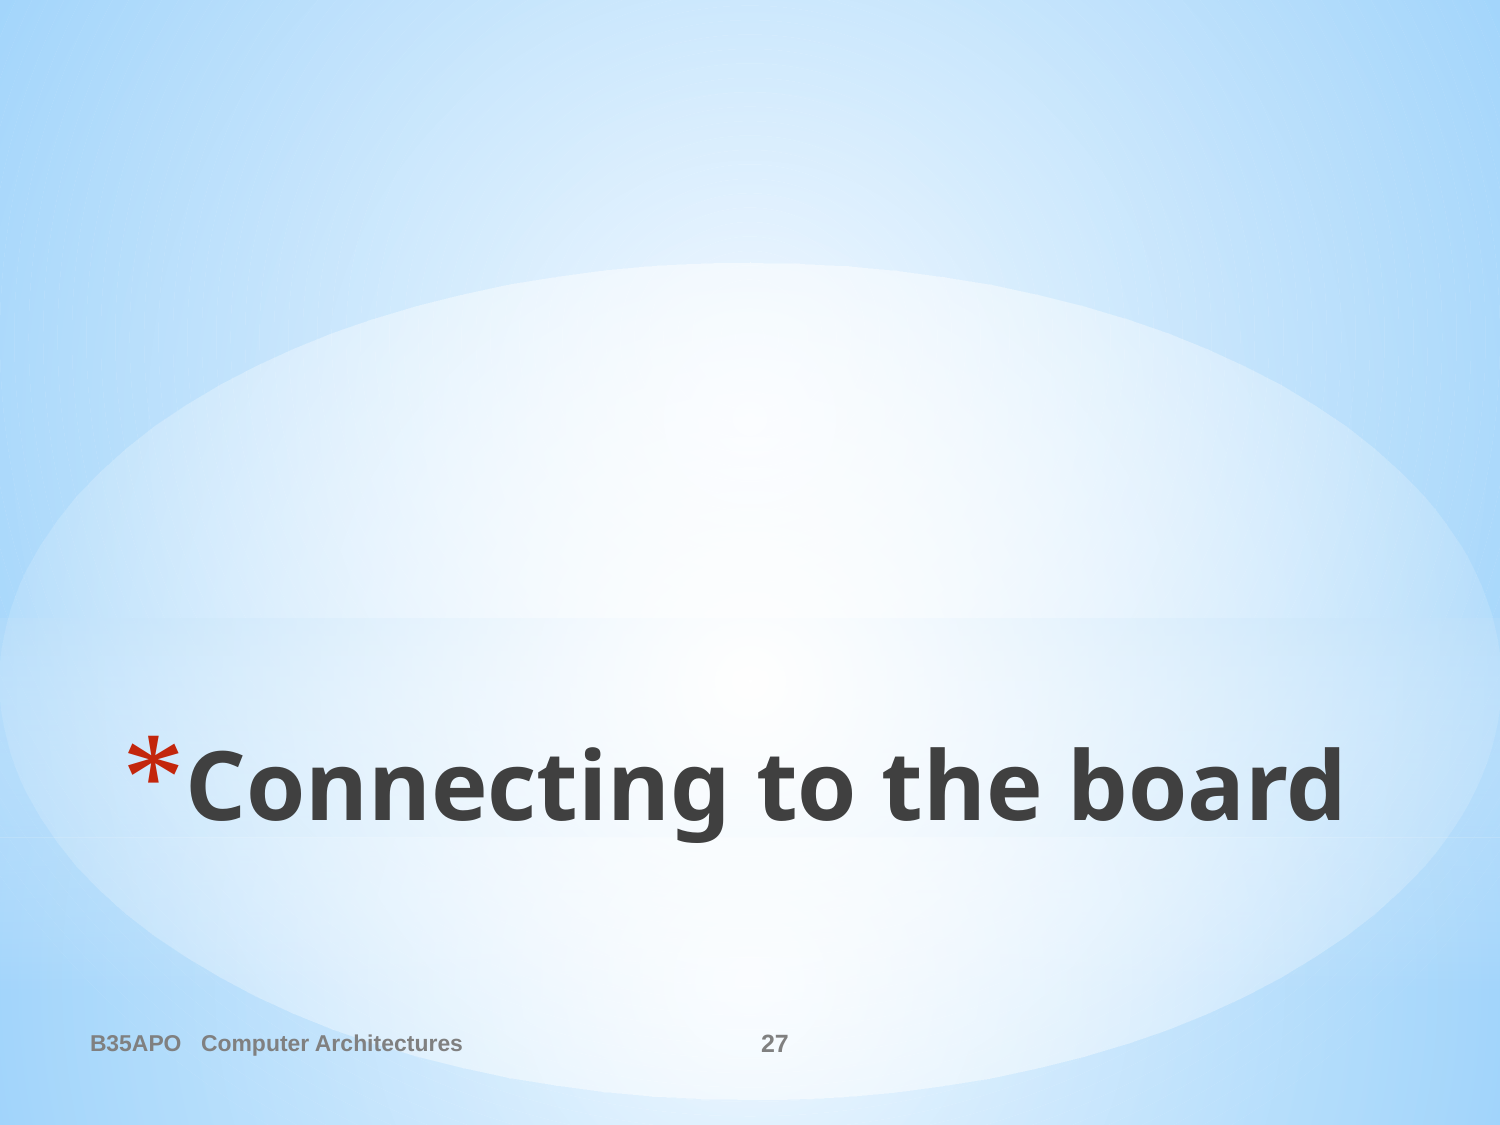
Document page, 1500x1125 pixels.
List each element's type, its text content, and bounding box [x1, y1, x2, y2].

title Connecting to the board [0, 717, 1363, 905]
footer B35APO Computer Architectures [75, 1012, 624, 1073]
slide_number <number> [624, 1012, 925, 1073]
